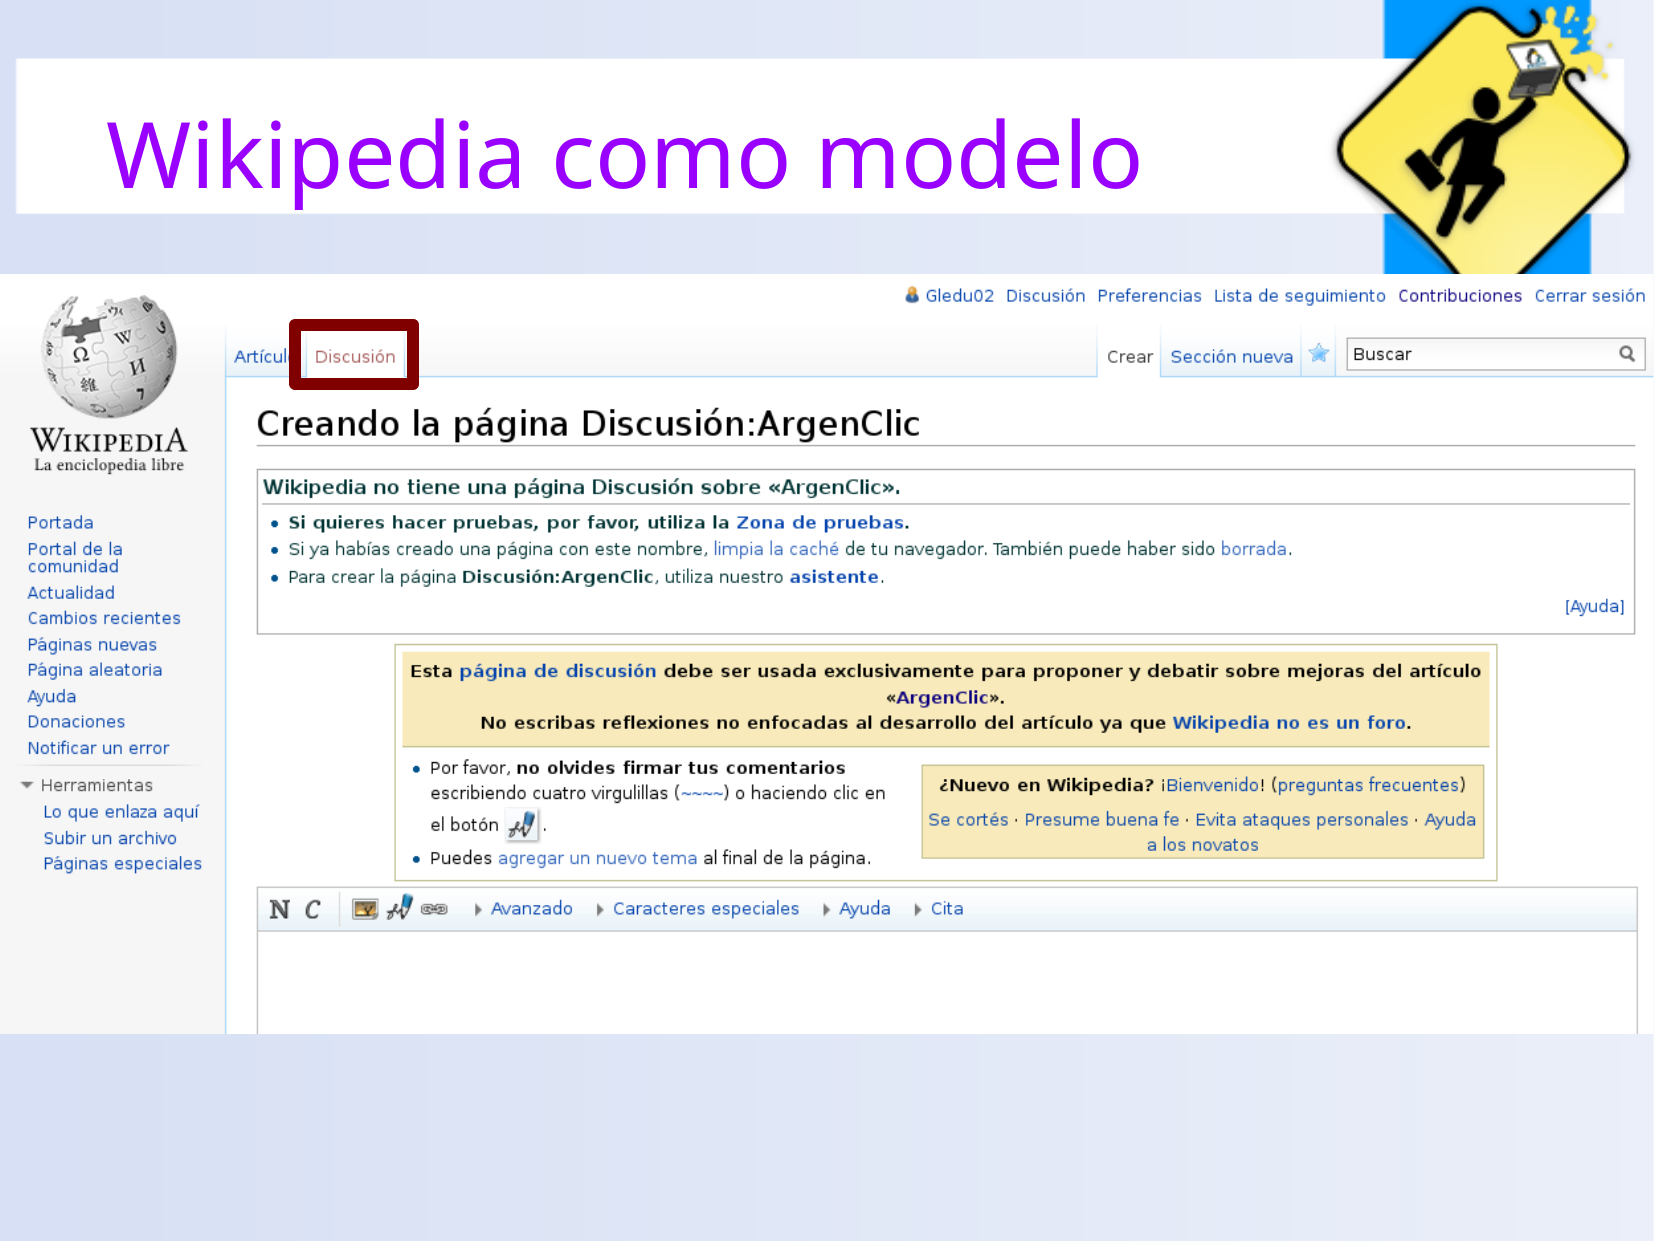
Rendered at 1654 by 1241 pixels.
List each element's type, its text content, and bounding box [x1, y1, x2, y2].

title Wikipedia como modelo [82, 56, 1571, 250]
picture [0, 0, 1654, 1241]
